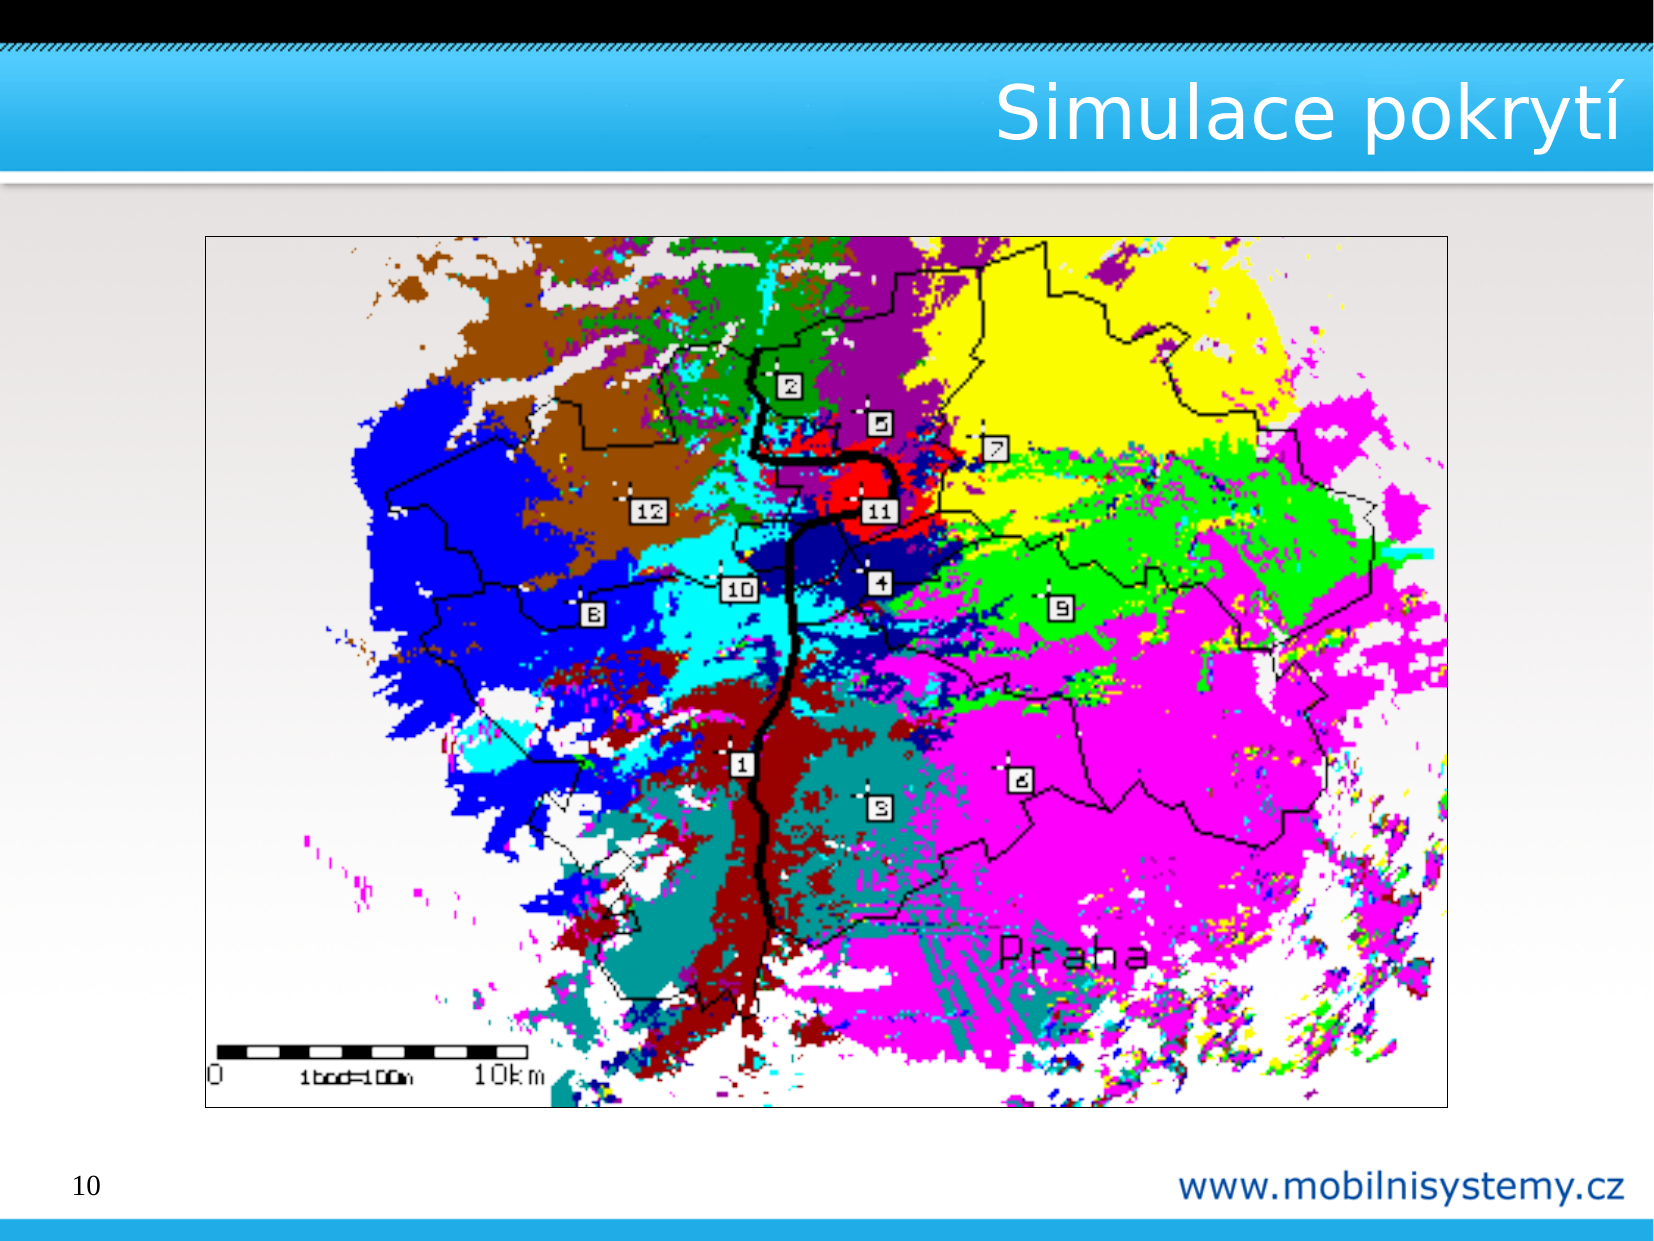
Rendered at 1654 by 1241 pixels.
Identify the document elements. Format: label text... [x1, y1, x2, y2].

title Simulace pokrytí [29, 49, 1625, 178]
picture [0, 0, 1654, 1241]
